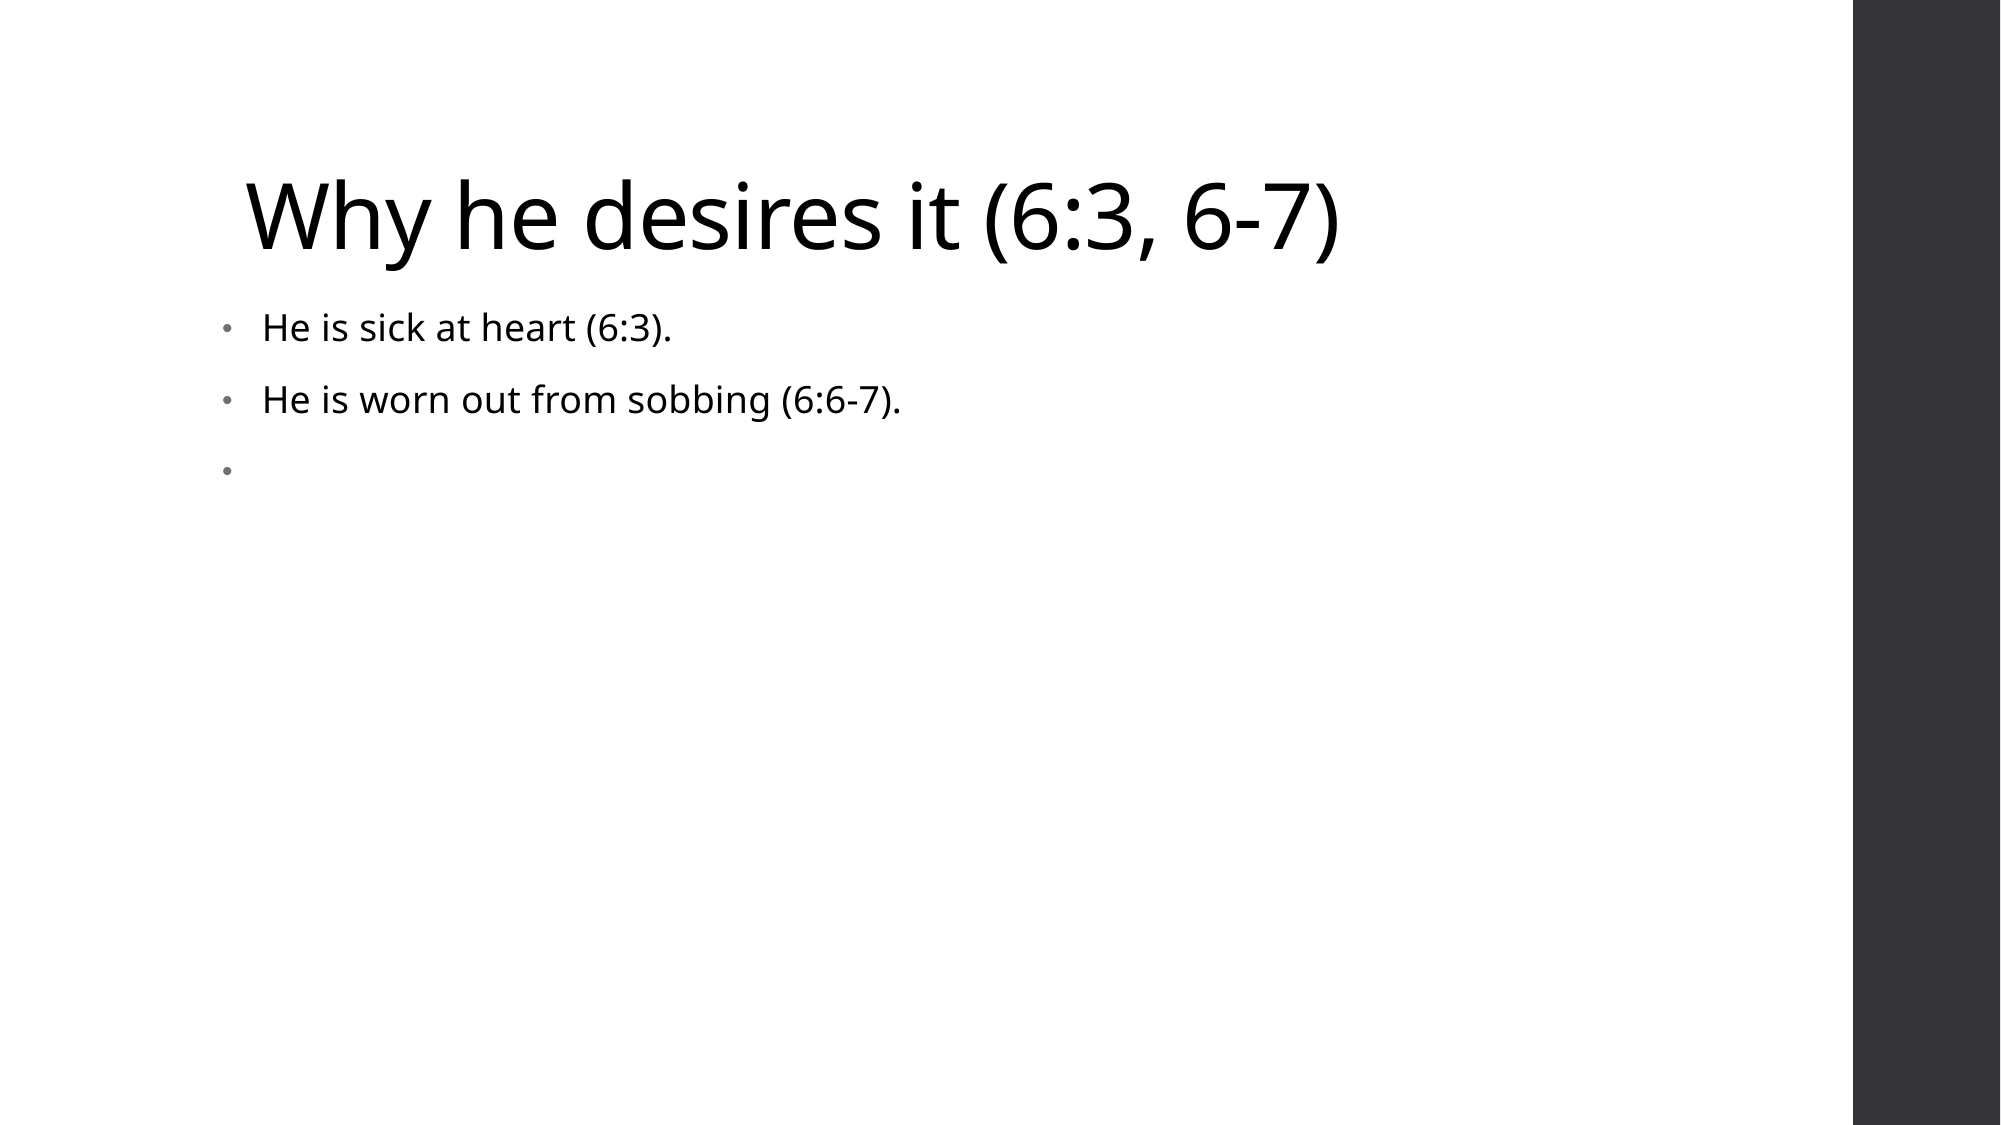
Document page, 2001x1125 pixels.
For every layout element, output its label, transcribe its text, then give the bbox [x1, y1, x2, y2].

title Why he desires it (6:3, 6-7) [206, 60, 1797, 278]
list He is sick at heart (6:3). He is worn out from sobbing (6:6-7). [206, 299, 1617, 1014]
